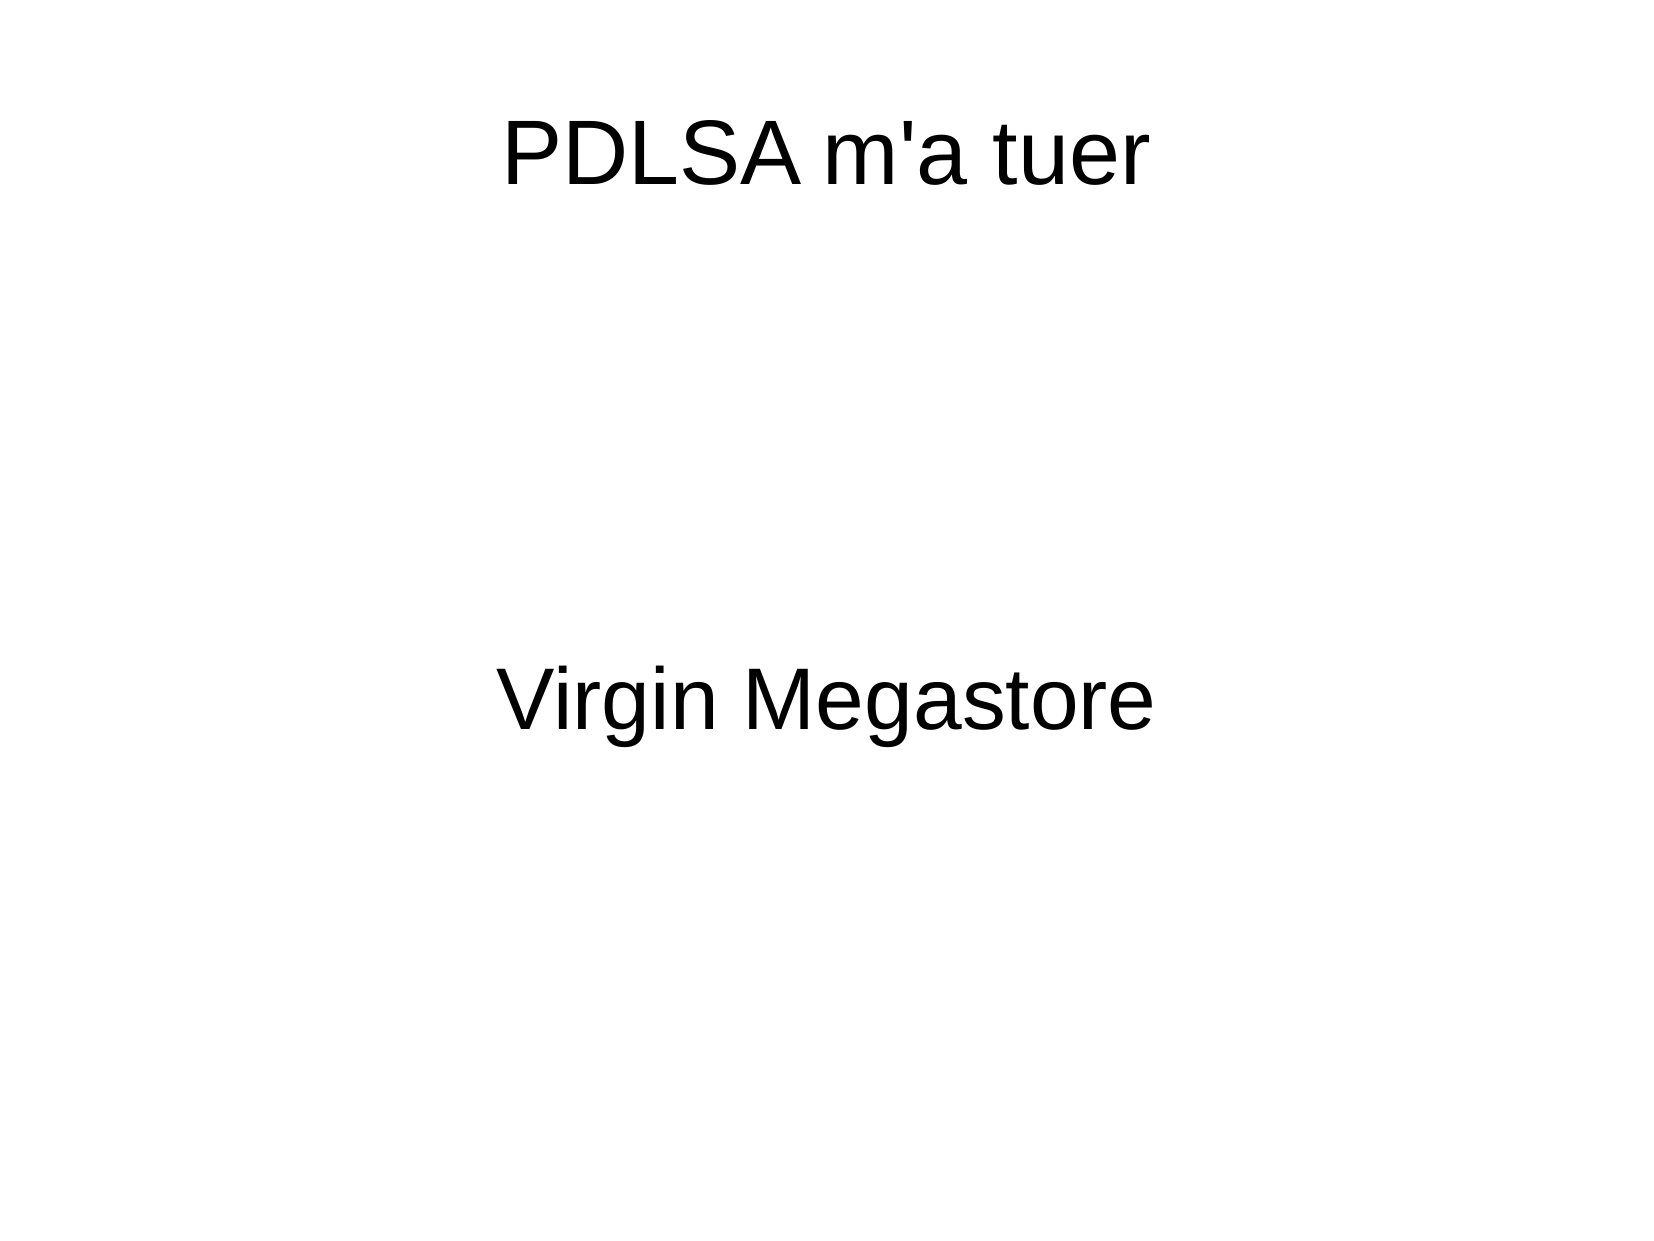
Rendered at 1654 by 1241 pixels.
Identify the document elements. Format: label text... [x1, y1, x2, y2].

subtitle Virgin Megastore [82, 297, 1571, 1102]
title PDLSA m'a tuer [82, 56, 1571, 250]
